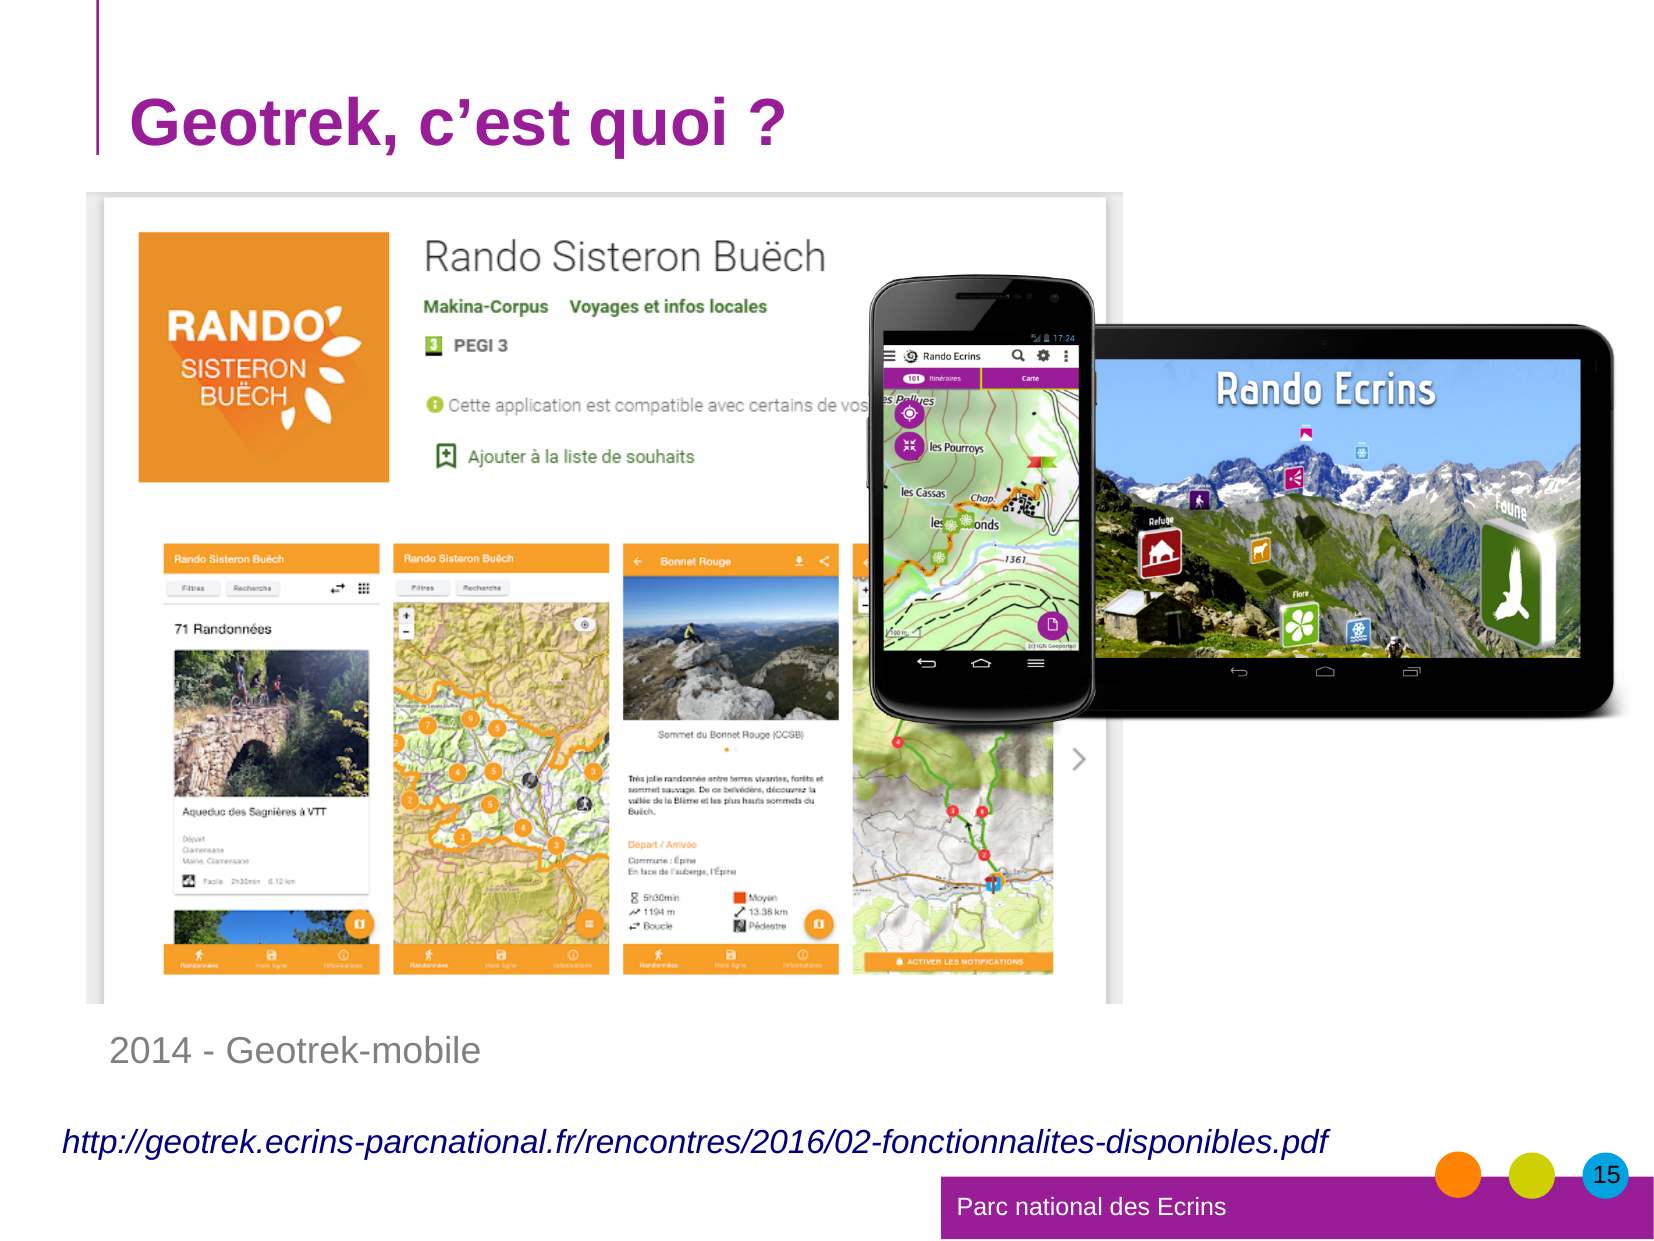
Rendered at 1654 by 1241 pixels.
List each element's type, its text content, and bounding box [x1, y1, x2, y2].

picture [86, 192, 1632, 1004]
text_box 2014 - Geotrek-mobile [94, 1021, 522, 1079]
title Geotrek, c’est quoi ? [129, 11, 1619, 160]
text_box http://geotrek.ecrins-parcnational.fr/rencontres/2016/02-fonctionnalites-disponibles.pdf [47, 1116, 1512, 1174]
